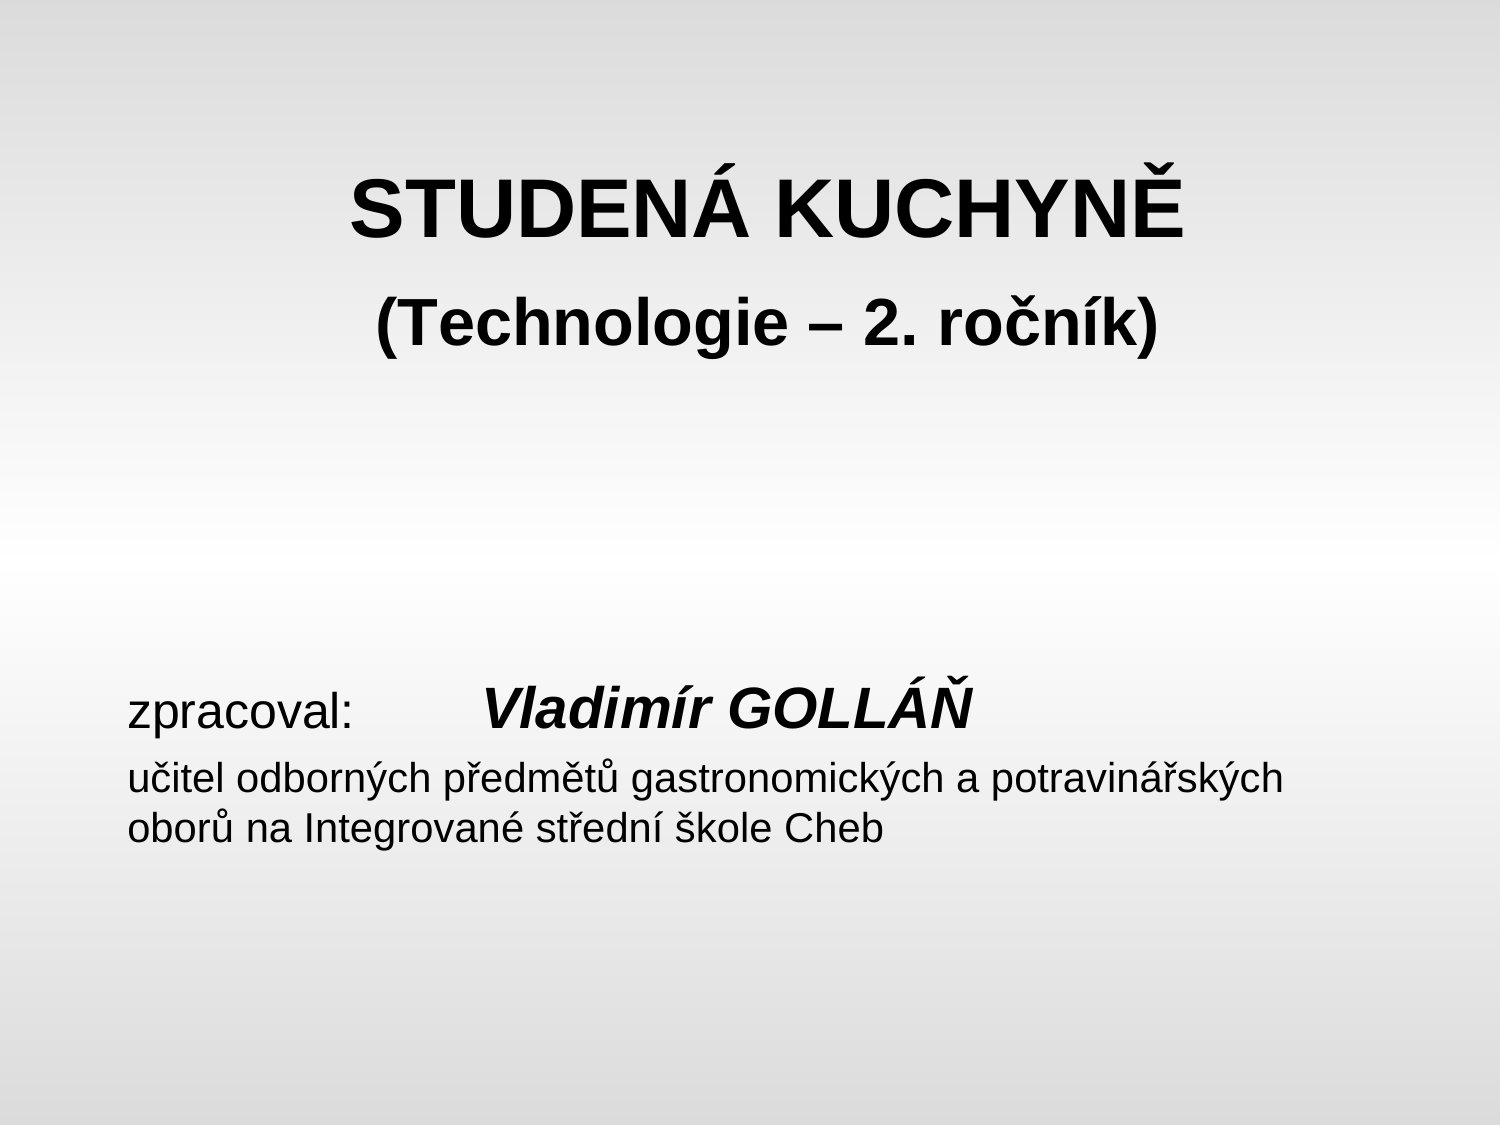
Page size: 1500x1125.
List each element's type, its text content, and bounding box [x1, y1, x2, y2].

title STUDENÁ KUCHYNĚ (Technologie – 2. ročník) [112, 99, 1388, 413]
subtitle zpracoval: Vladimír GOLLÁŇ učitel odborných předmětů gastronomických a potravinářských oborů na Integrované střední škole Cheb [112, 662, 1375, 1013]
